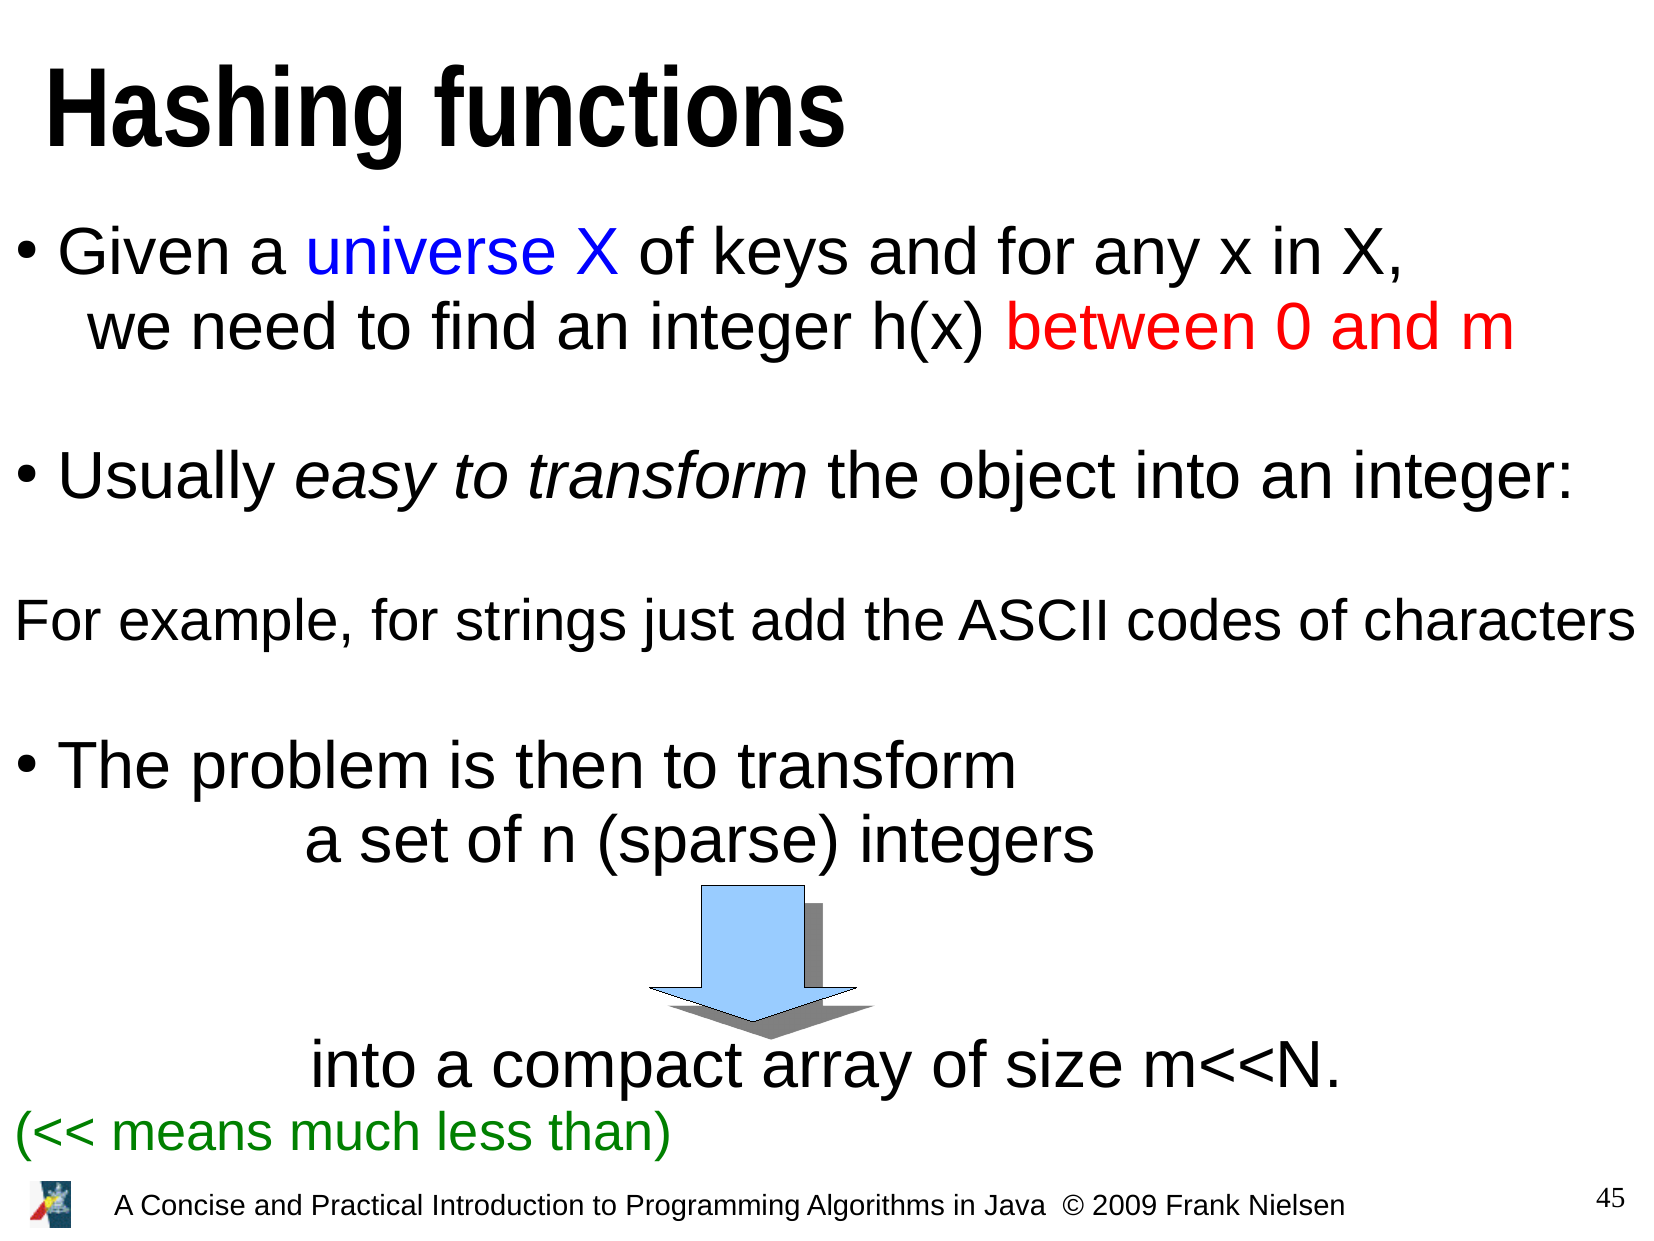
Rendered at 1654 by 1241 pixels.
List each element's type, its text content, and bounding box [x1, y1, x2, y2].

text_box Hashing functions [29, 33, 864, 178]
text_box [649, 885, 857, 1022]
text_box Given a universe X of keys and for any x in X, we need to find an integer h(x) between 0 and m Usually easy to transform the object into an integer: For example, for strings just add the ASCII codes of characters The problem is then to transform a set of n (sparse) integers into a compact array of size m<<N. (<< means much less than) [0, 206, 1654, 1170]
picture [29, 1181, 71, 1228]
